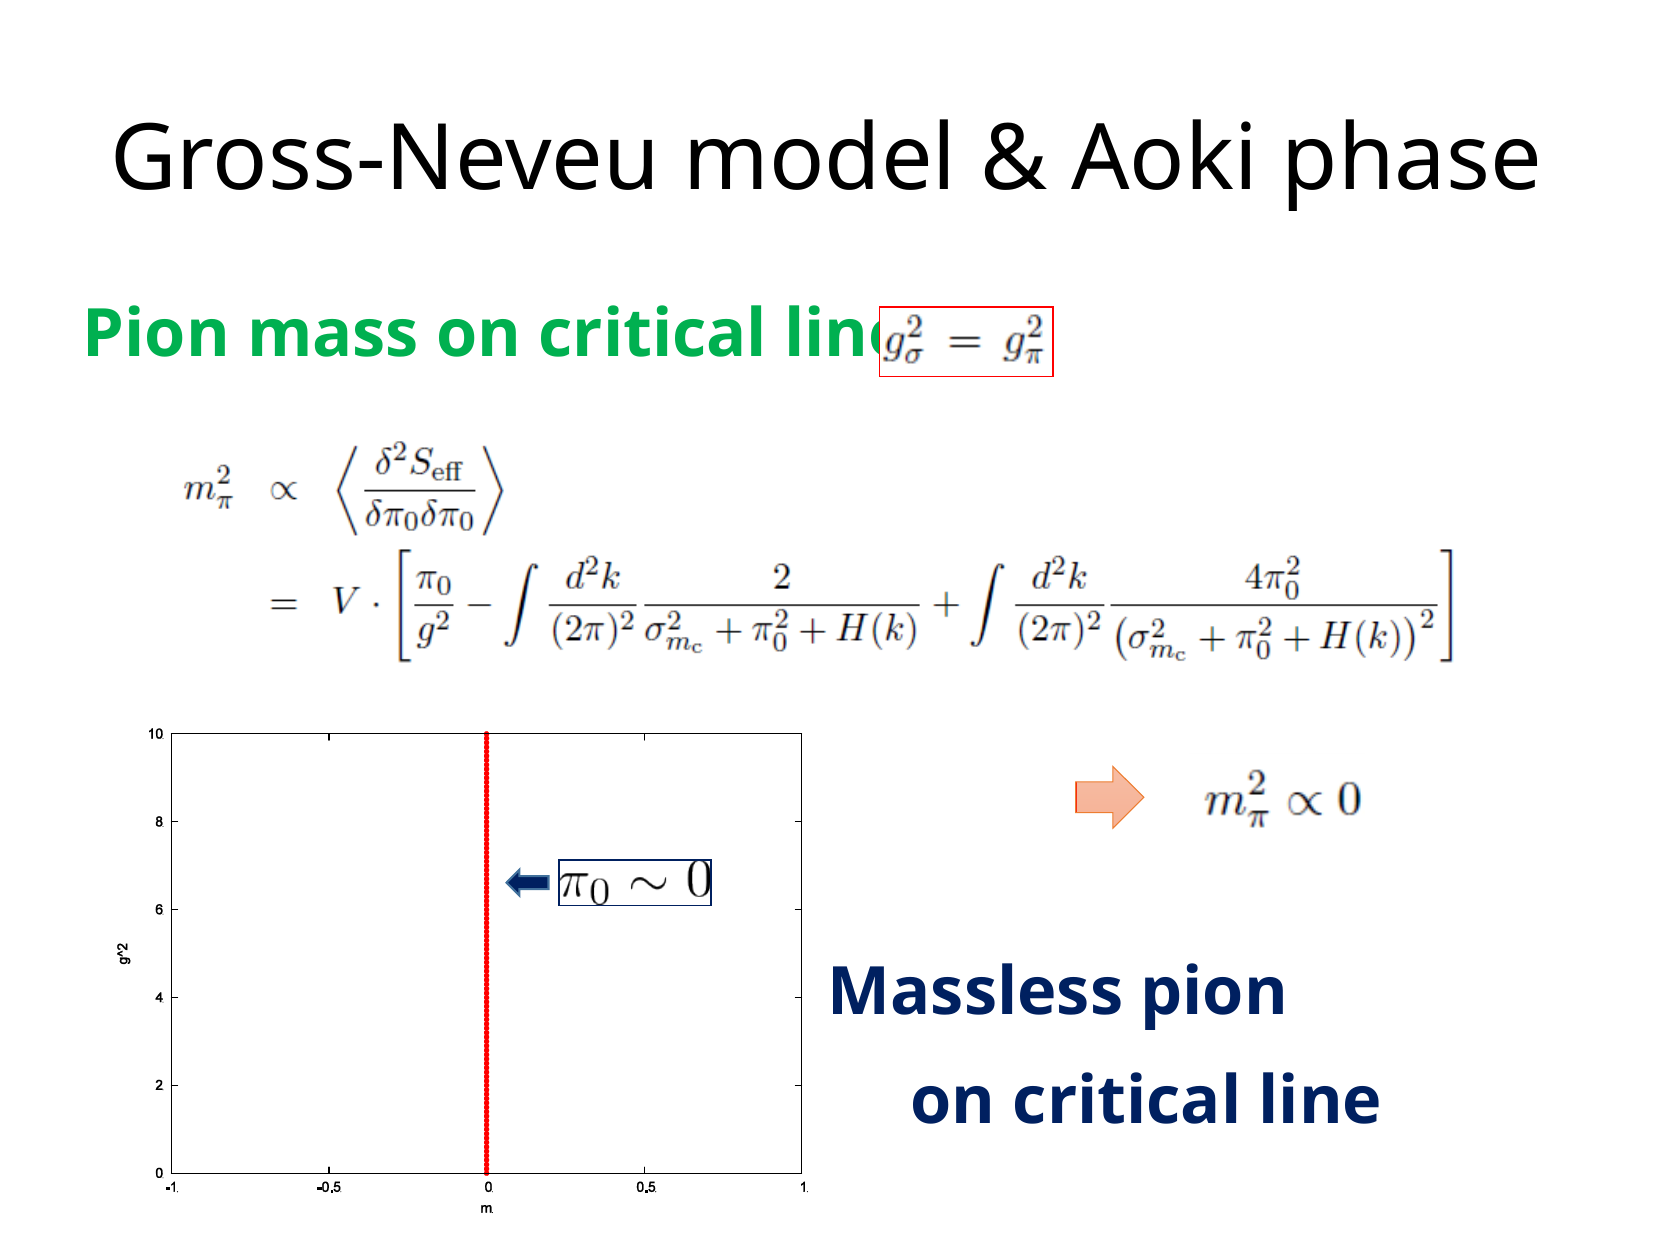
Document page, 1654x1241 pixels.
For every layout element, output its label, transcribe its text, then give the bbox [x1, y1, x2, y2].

text_box [1075, 766, 1144, 829]
list Pion mass on critical line Massless pion on critical line [82, 290, 1538, 1218]
picture [169, 440, 1466, 683]
text_box [506, 869, 549, 896]
picture [111, 717, 827, 1218]
picture [1189, 752, 1365, 843]
title Gross-Neveu model & Aoki phase [82, 49, 1571, 257]
picture [880, 307, 1053, 376]
